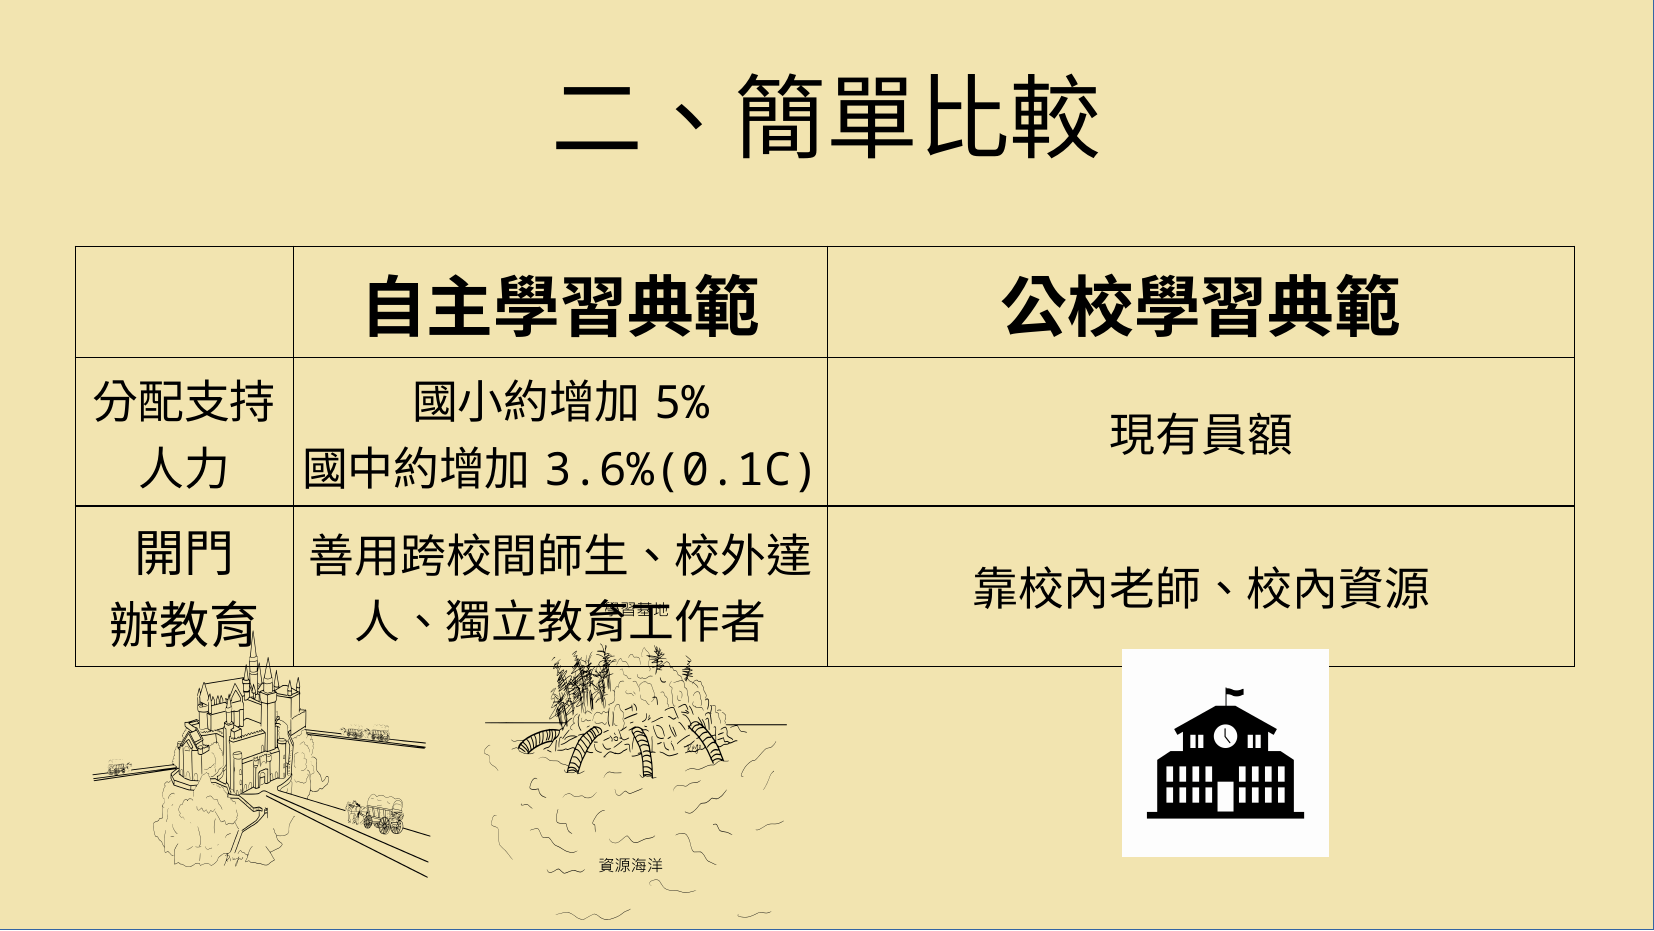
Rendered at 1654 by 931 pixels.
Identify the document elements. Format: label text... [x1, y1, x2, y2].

table_cell 國小約增加5% 國中約增加3.6%(0.1C) [294, 358, 827, 505]
picture [88, 624, 433, 886]
picture [472, 590, 795, 929]
table_header [76, 247, 293, 357]
table_cell 靠校內老師、校內資源 [828, 507, 1574, 666]
title 二、簡單比較 [82, 37, 1571, 193]
table_cell 開門 辦教育 [76, 507, 293, 666]
picture [1122, 649, 1329, 857]
table_cell 分配支持人力 [76, 358, 293, 505]
table_header 自主學習典範 [294, 247, 827, 357]
table_cell 現有員額 [828, 358, 1574, 505]
table_cell 善用跨校間師生、校外達人、獨立教育工作者 [294, 507, 827, 666]
table_header 公校學習典範 [828, 247, 1574, 357]
